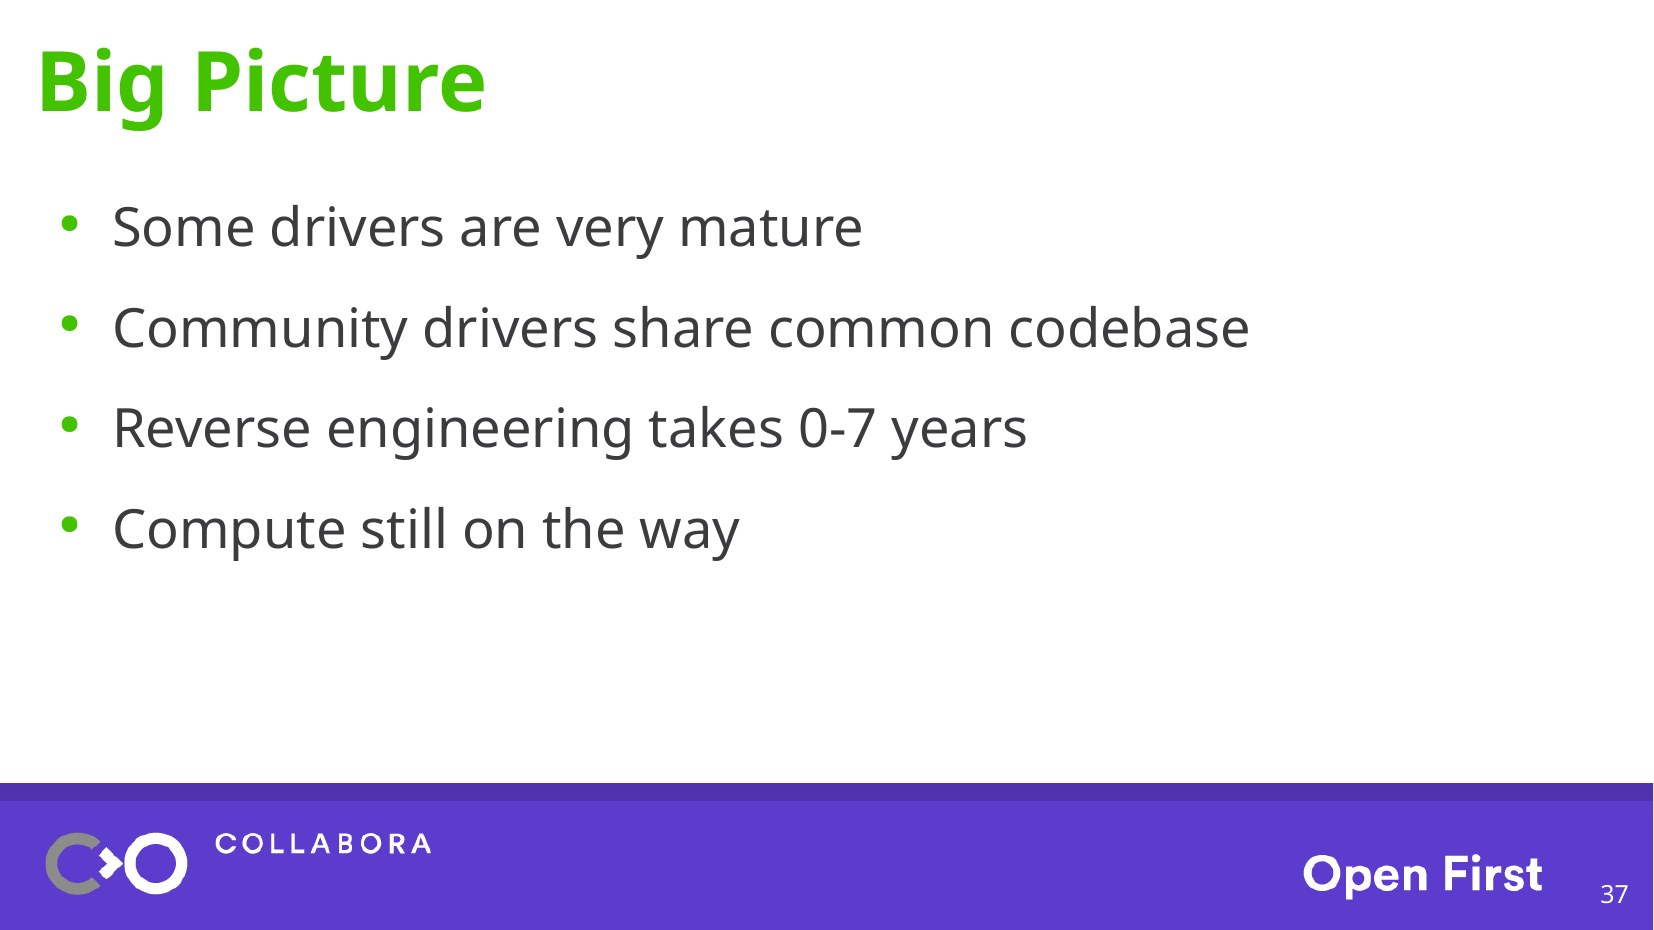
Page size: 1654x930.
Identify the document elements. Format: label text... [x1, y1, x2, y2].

list Some drivers are very mature Community drivers share common codebase Reverse engineering takes 0-7 years Compute still on the way [41, 160, 1613, 804]
picture [0, 0, 1654, 930]
title Big Picture [35, 28, 1608, 192]
